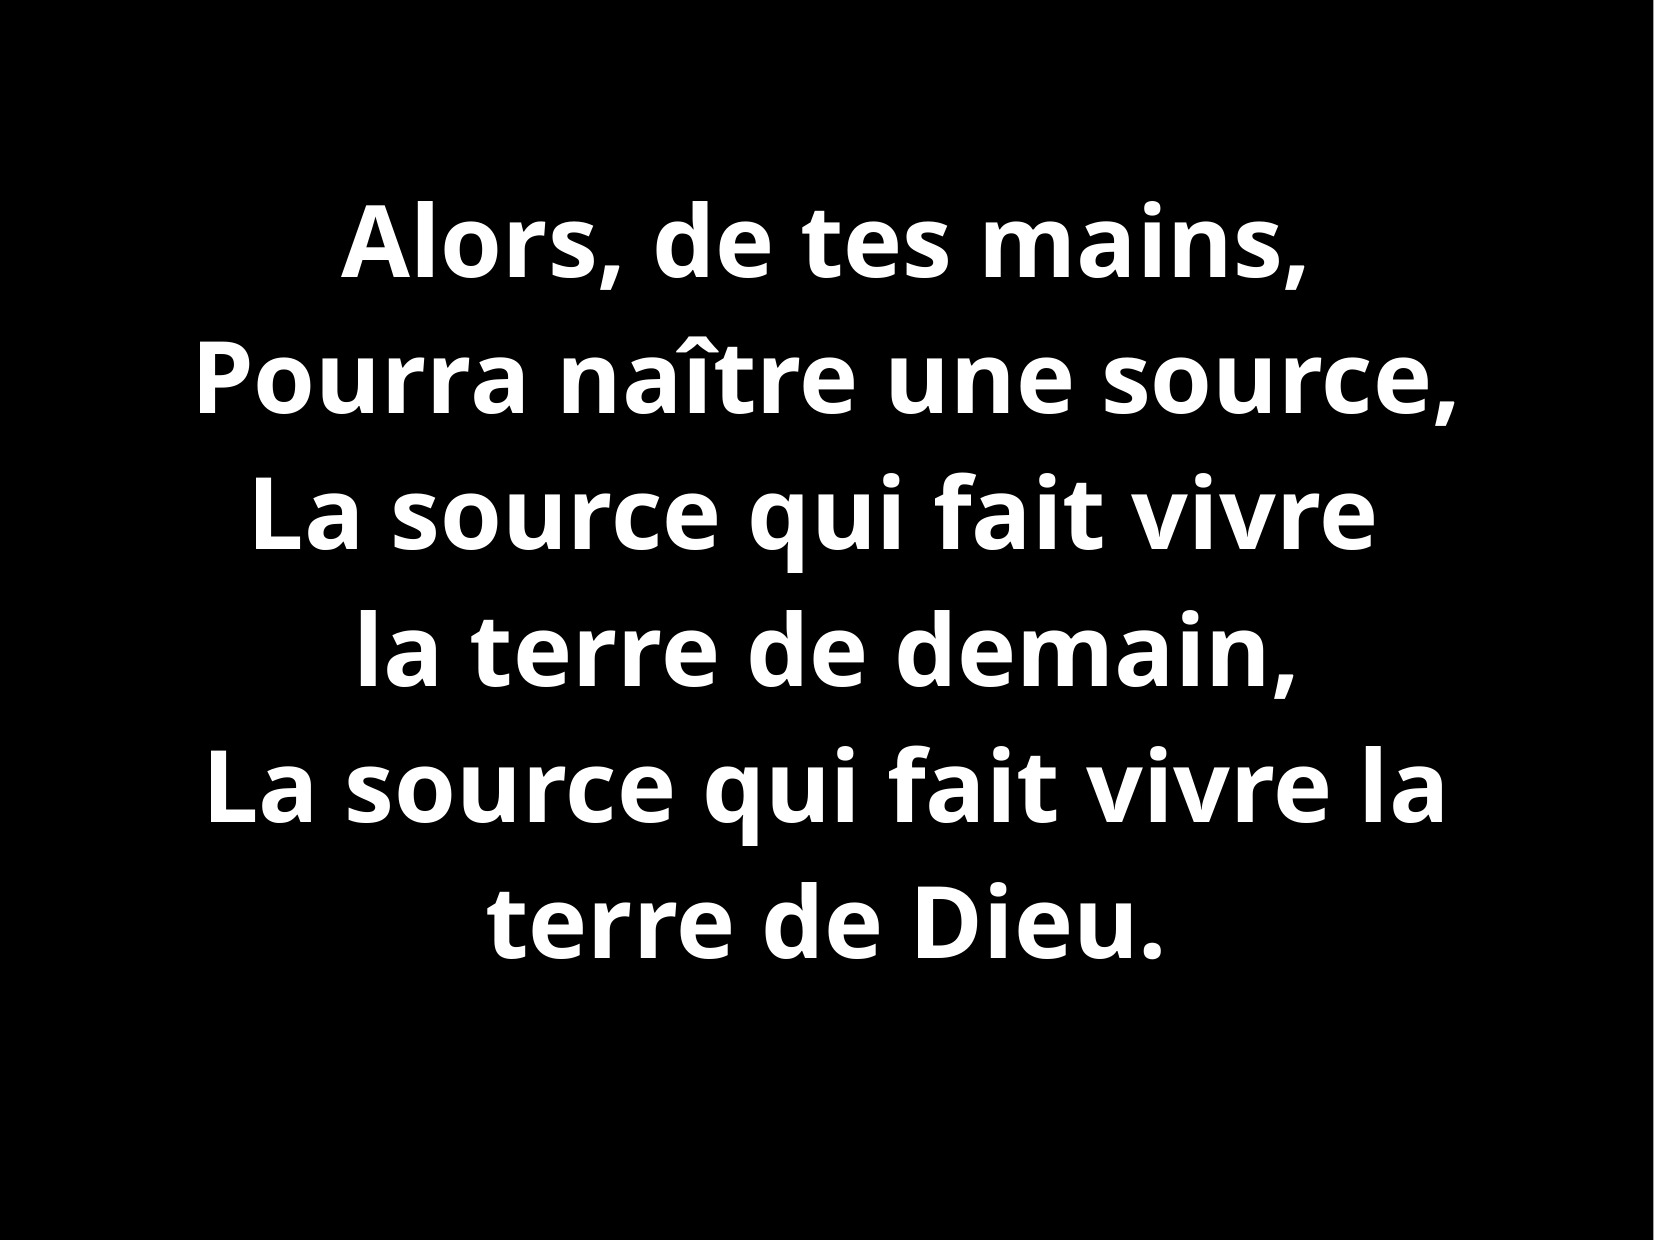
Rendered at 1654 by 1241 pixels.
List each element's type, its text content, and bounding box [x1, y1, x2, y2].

subtitle Alors, de tes mains, Pourra naître une source, La source qui fait vivre la terre de demain, La source qui fait vivre la terre de Dieu. [82, 49, 1571, 1109]
